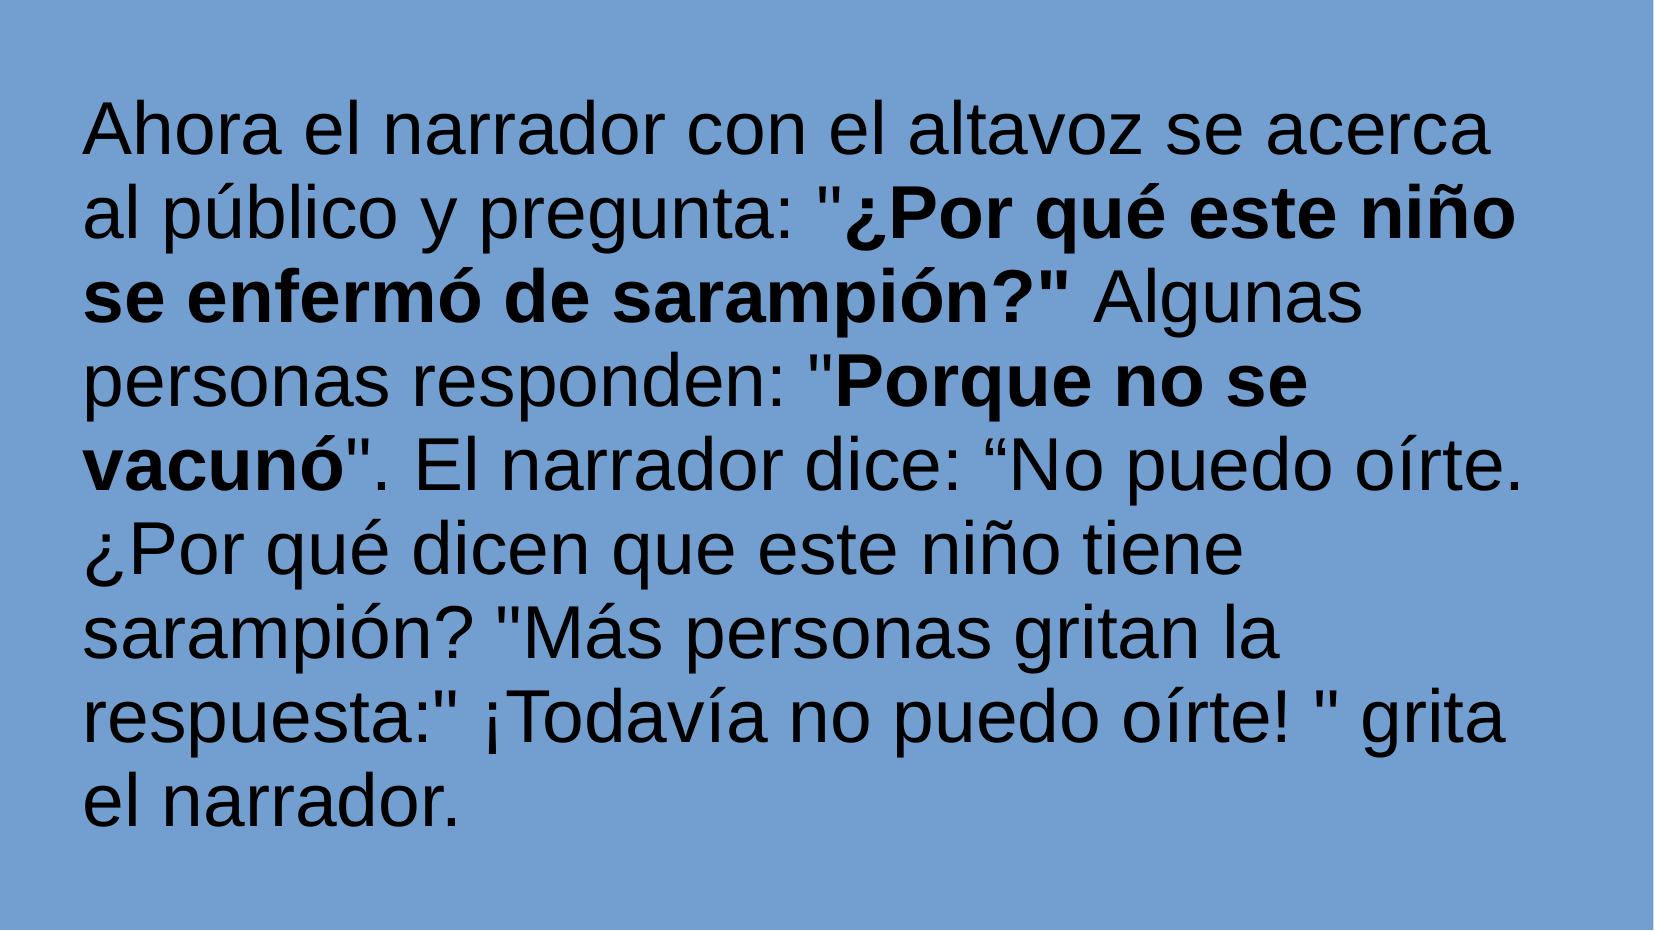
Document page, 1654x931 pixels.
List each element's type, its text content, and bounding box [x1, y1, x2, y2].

list Ahora el narrador con el altavoz se acerca al público y pregunta: "¿Por qué este niño se enfermó de sarampión?" Algunas personas responden: "Porque no se vacunó". El narrador dice: “No puedo oírte. ¿Por qué dicen que este niño tiene sarampión? "Más personas gritan la respuesta:" ¡Todavía no puedo oírte! " grita el narrador. [82, 86, 1571, 863]
